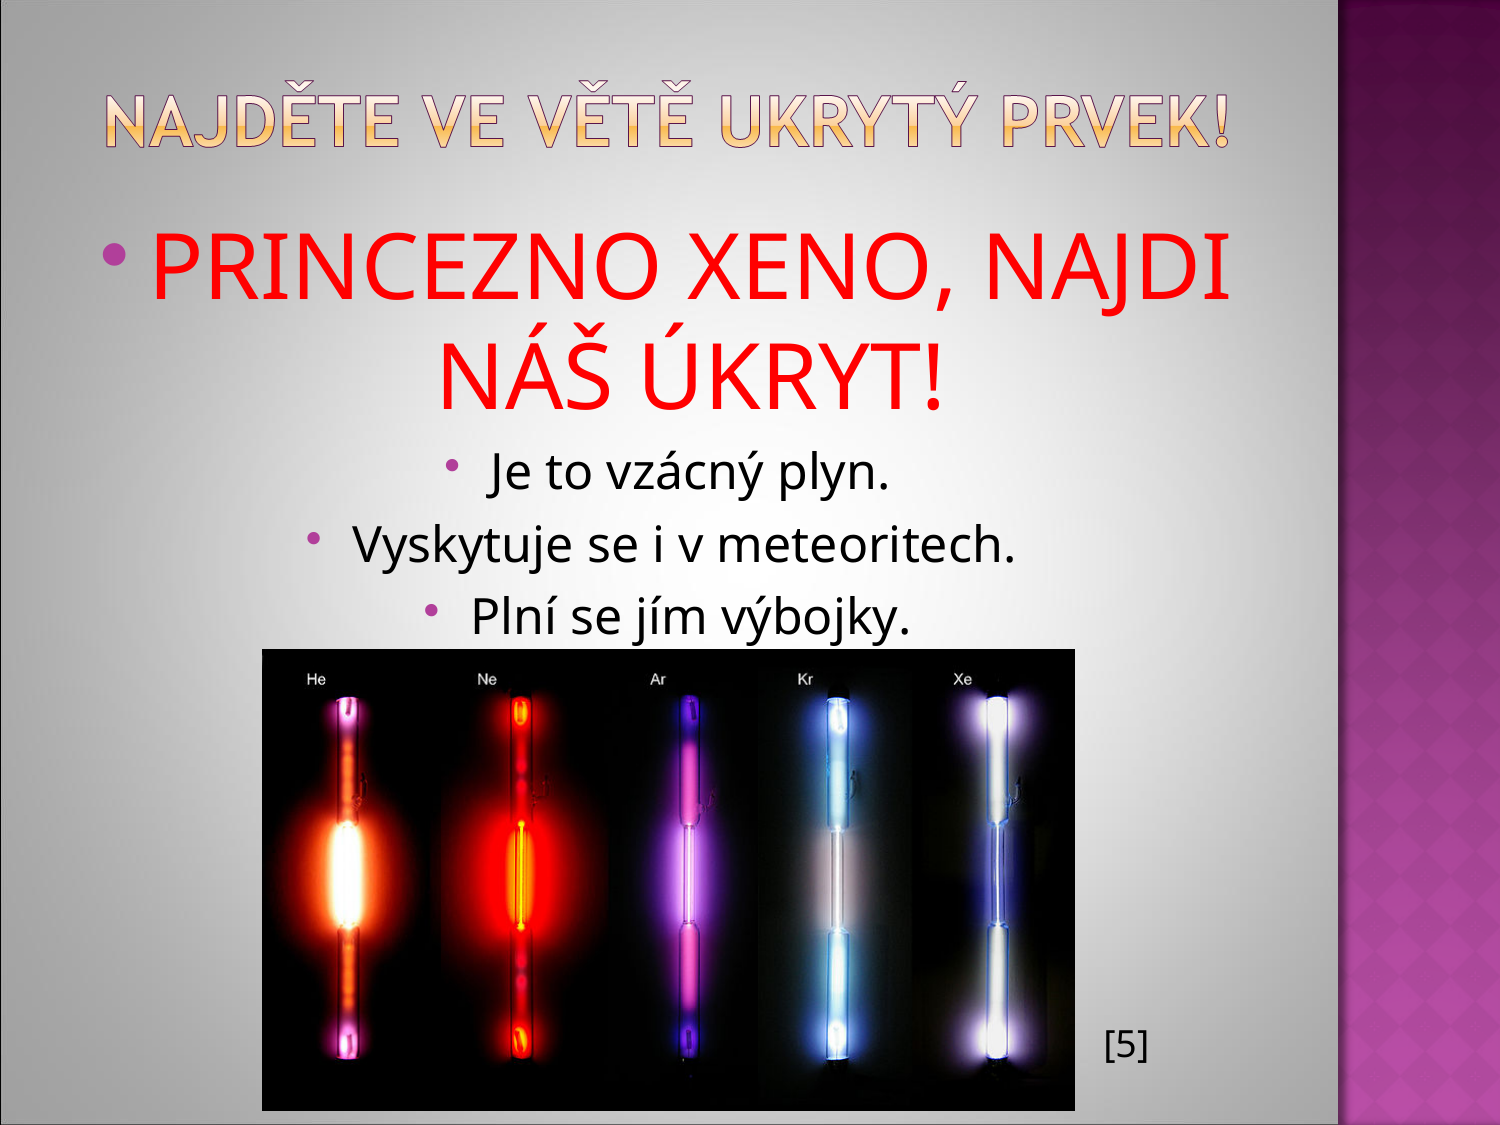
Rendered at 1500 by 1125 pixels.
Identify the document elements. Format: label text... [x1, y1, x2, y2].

list PRINCEZNO XENO, NAJDI NÁŠ ÚKRYT! Je to vzácný plyn. Vyskytuje se i v meteoritech. Plní se jím výbojky. [75, 199, 1263, 1060]
text_box [5] [1088, 1012, 1165, 1073]
text_box [59, 52, 1279, 165]
picture [0, 0, 1500, 1125]
